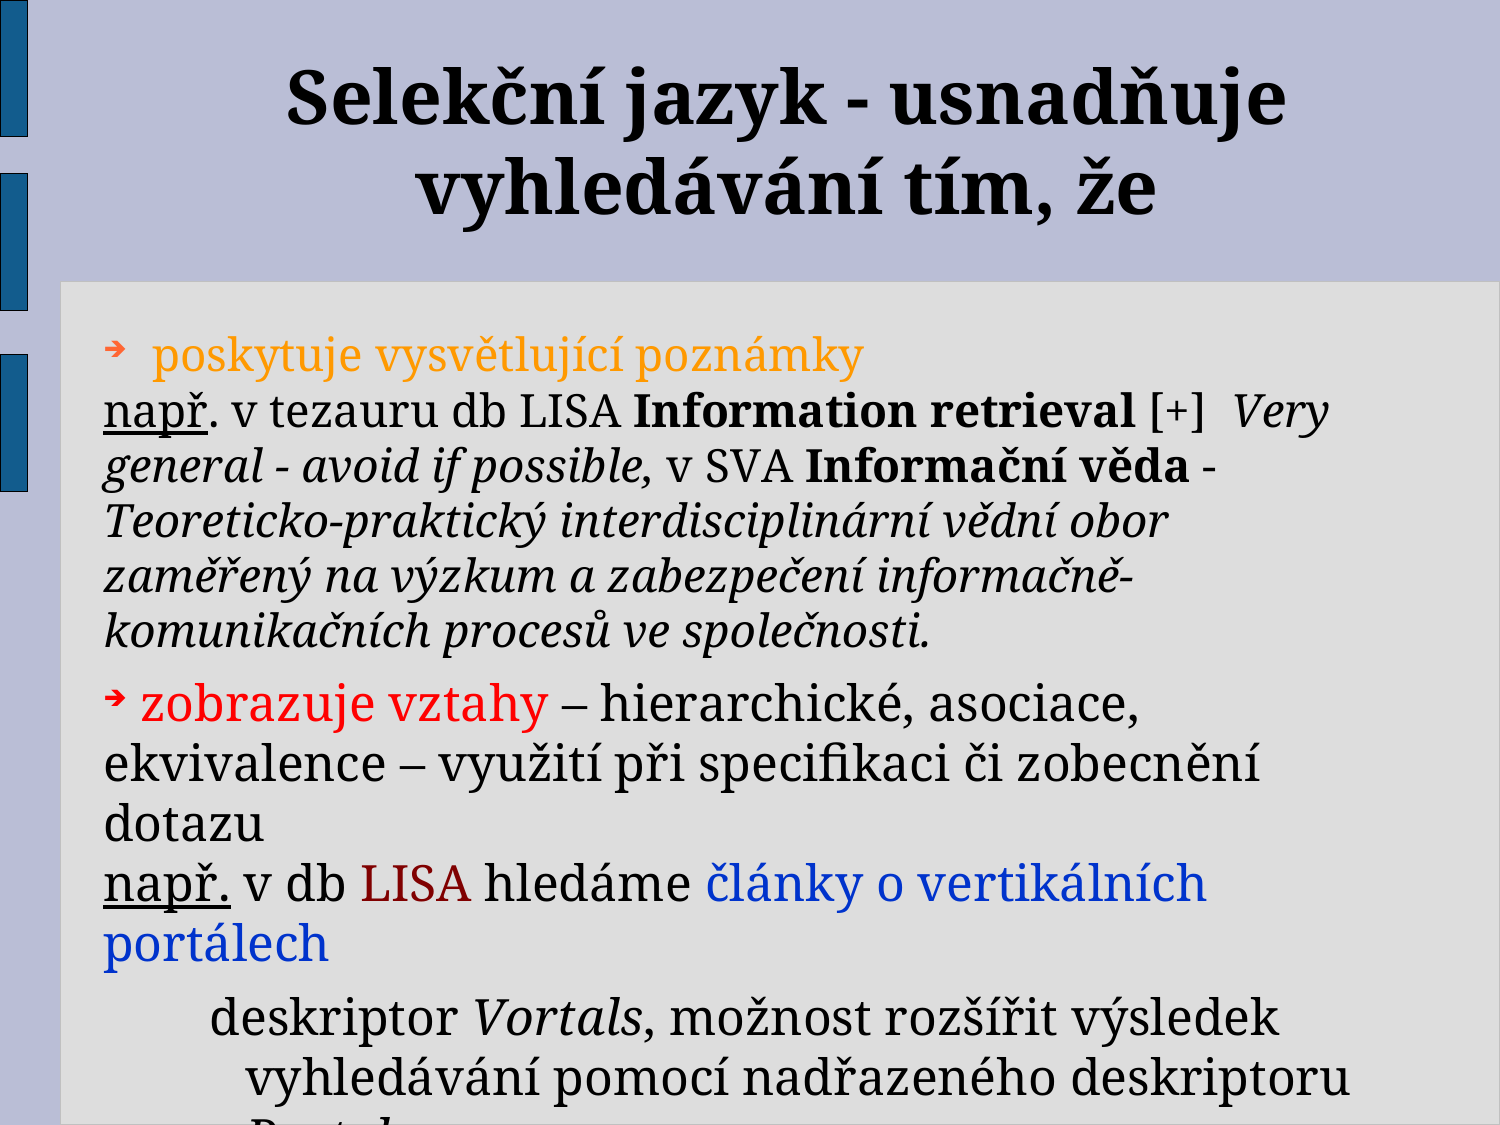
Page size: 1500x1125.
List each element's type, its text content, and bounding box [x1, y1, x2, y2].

list poskytuje vysvětlující poznámky např. v tezauru db LISA Information retrieval [+] Very general - avoid if possible, v SVA Informační věda - Teoreticko-praktický interdisciplinární vědní obor zaměřený na výzkum a zabezpečení informačně-komunikačních procesů ve společnosti. zobrazuje vztahy – hierarchické, asociace, ekvivalence – využití při specifikaci či zobecnění dotazu např. v db LISA hledáme články o vertikálních portálech deskriptor Vortals, možnost rozšířit výsledek vyhledávání pomocí nadřazeného deskriptoru Portals [88, 314, 1398, 1123]
title Selekční jazyk - usnadňuje vyhledávání tím, že [150, 41, 1426, 238]
